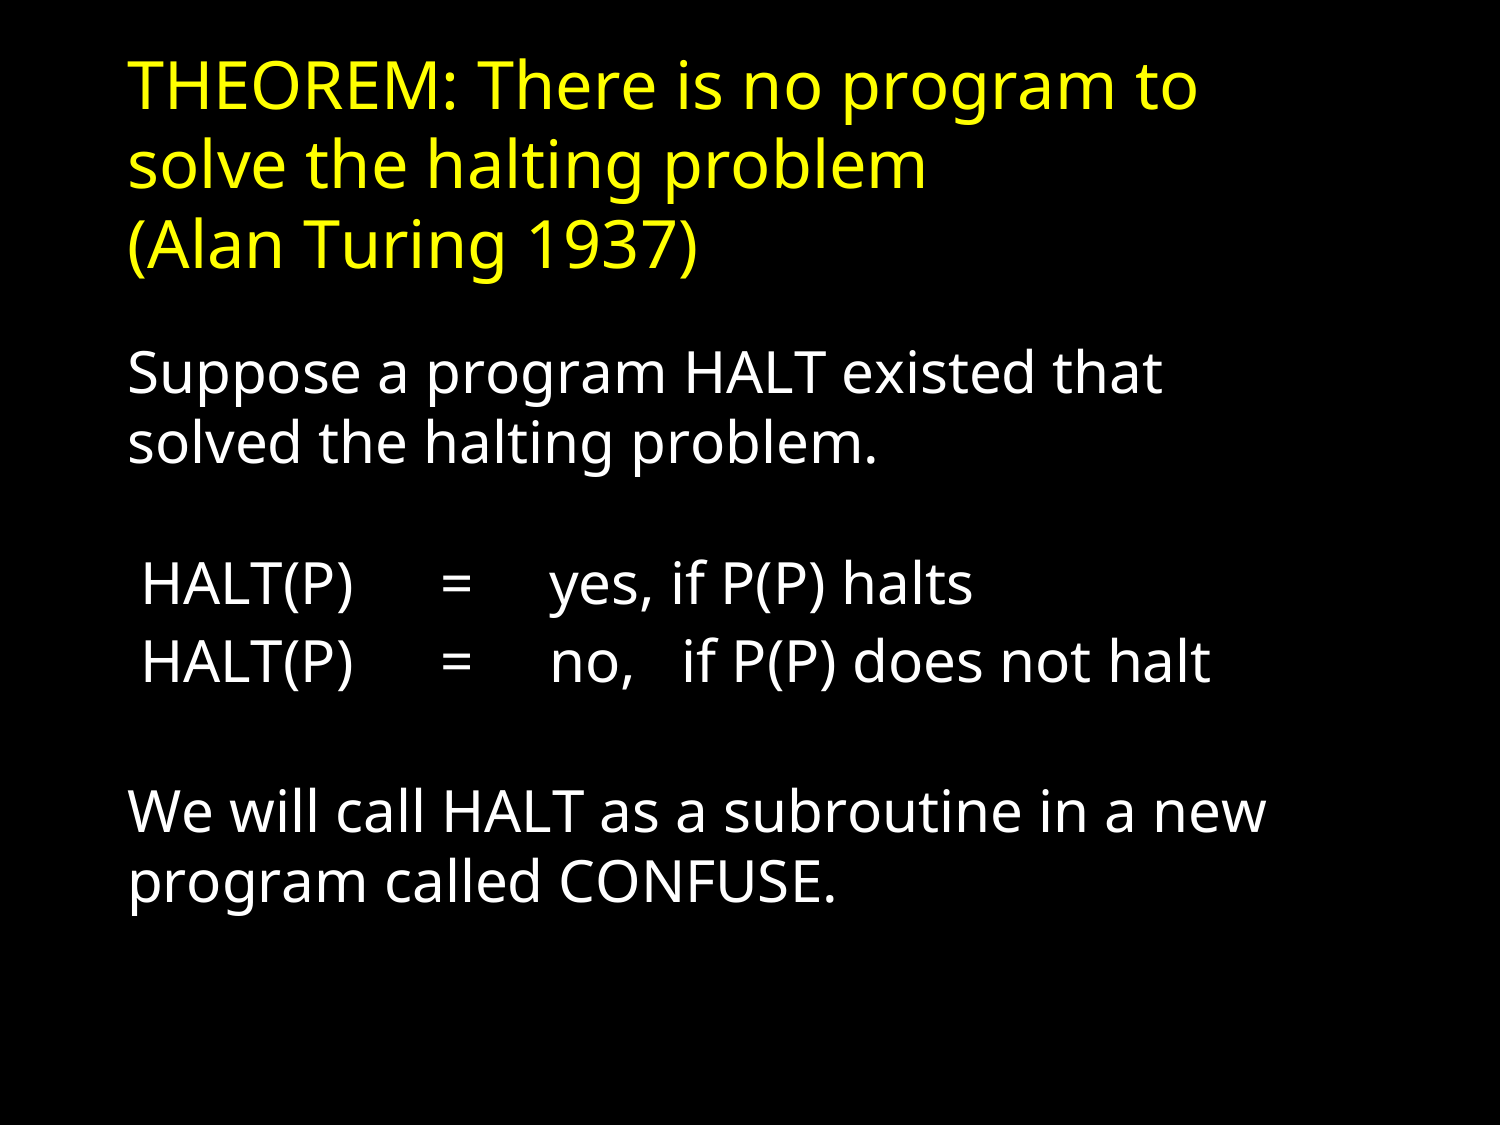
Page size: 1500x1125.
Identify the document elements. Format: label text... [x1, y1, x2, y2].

text_box Suppose a program HALT existed that solved the halting problem. [112, 327, 1328, 483]
text_box We will call HALT as a subroutine in a new program called CONFUSE. [112, 766, 1374, 923]
text_box THEOREM: There is no program to solve the halting problem (Alan Turing 1937) [112, 34, 1388, 290]
text_box HALT(P) = yes, if P(P) halts HALT(P) = no, if P(P) does not halt [125, 546, 1228, 703]
